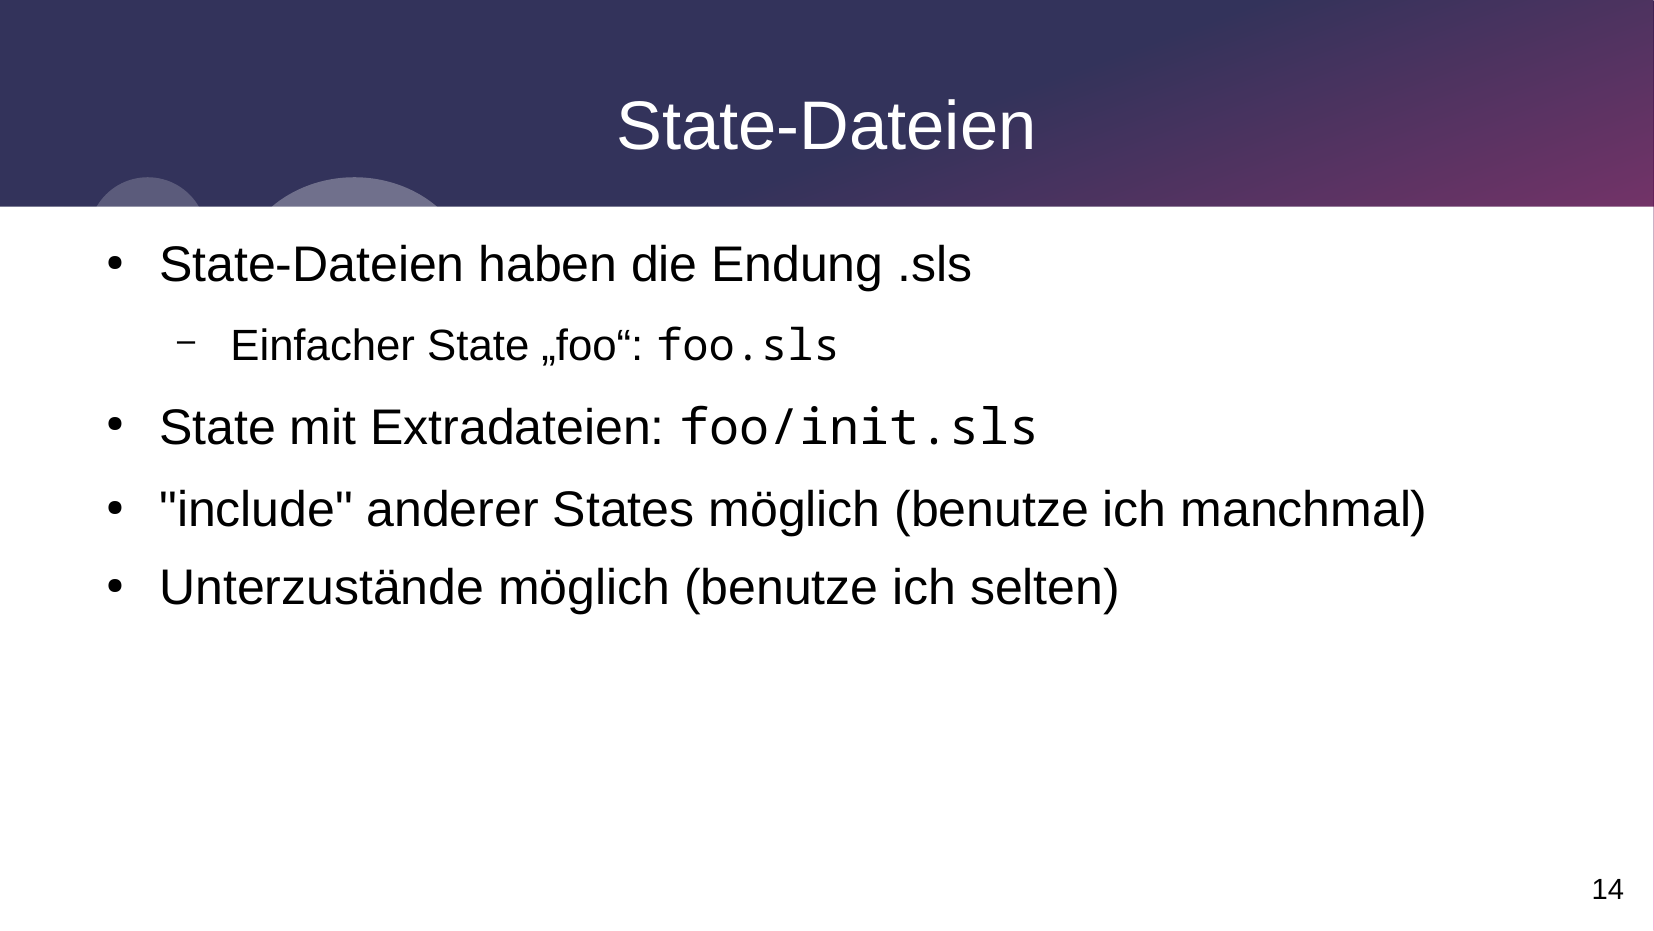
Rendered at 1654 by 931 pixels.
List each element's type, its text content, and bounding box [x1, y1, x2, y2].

title State-Dateien [88, 44, 1565, 207]
list State-Dateien haben die Endung .sls Einfacher State „foo“: foo.sls State mit Extradateien: foo/init.sls "include" anderer States möglich (benutze ich manchmal) Unterzustände möglich (benutze ich selten) [88, 236, 1565, 827]
